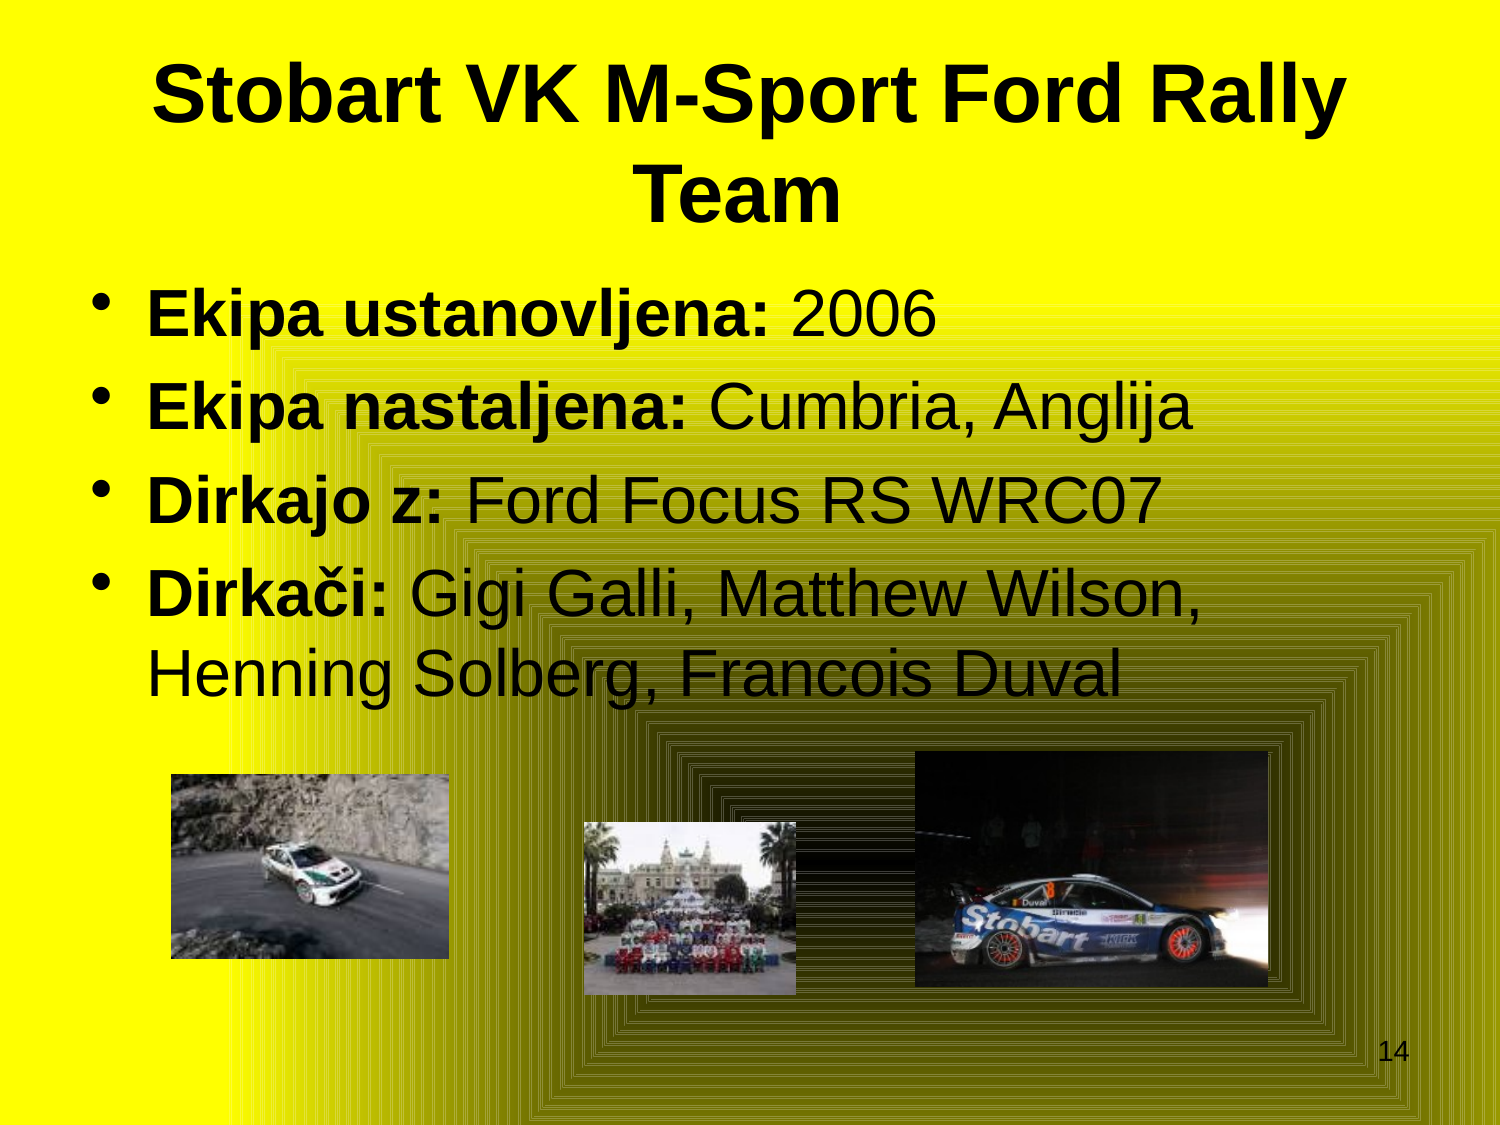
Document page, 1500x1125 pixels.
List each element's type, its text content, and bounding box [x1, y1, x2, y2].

title Stobart VK M-Sport Ford Rally Team [75, 45, 1425, 233]
picture [915, 751, 1268, 987]
picture [584, 822, 796, 995]
list Ekipa ustanovljena: 2006 Ekipa nastaljena: Cumbria, Anglija Dirkajo z: Ford Focus RS WRC07 Dirkači: Gigi Galli, Matthew Wilson, Henning Solberg, Francois Duval [75, 262, 1425, 1005]
slide_number <number> [1074, 1024, 1425, 1103]
picture [171, 774, 449, 960]
